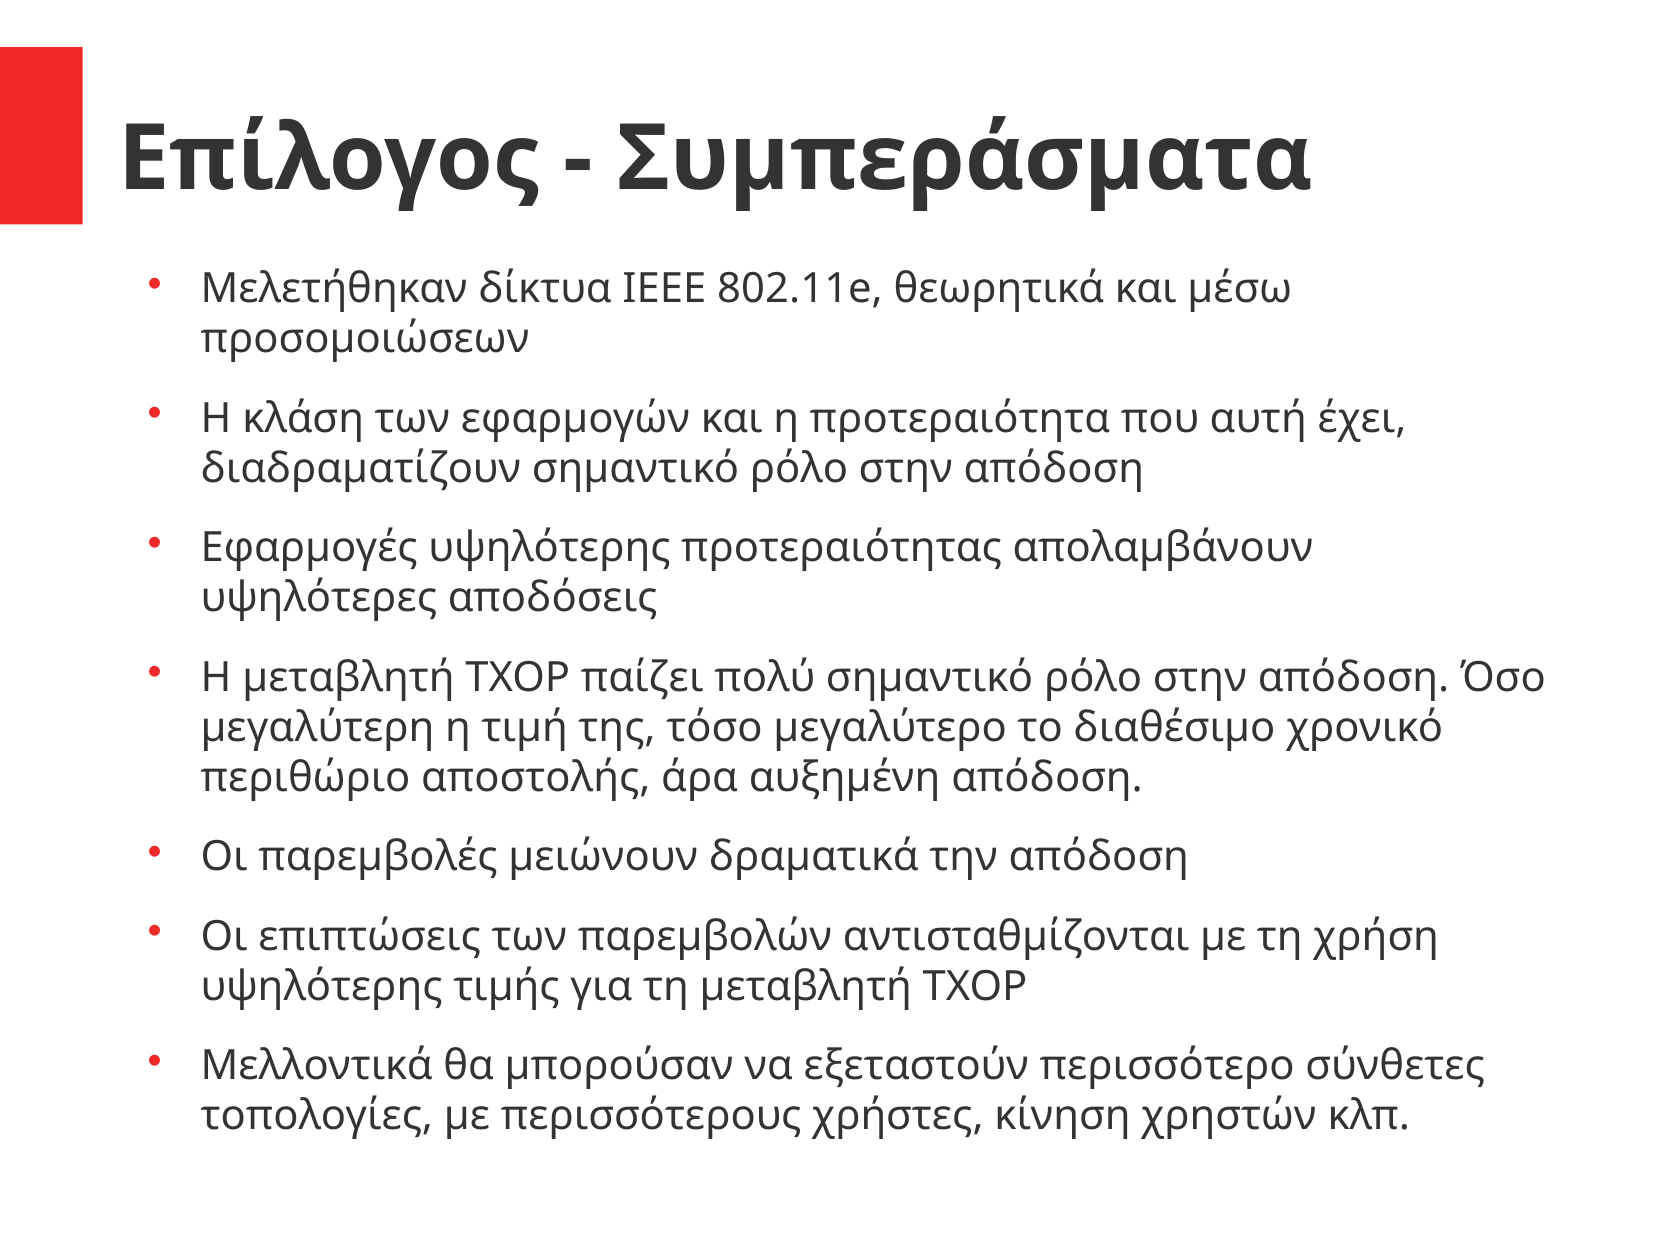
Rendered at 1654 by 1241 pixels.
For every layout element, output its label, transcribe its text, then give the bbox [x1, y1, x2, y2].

text_box Μελετήθηκαν δίκτυα ΙΕΕΕ 802.11e, θεωρητικά και μέσω προσομοιώσεων Η κλάση των εφαρμογών και η προτεραιότητα που αυτή έχει, διαδραματίζουν σημαντικό ρόλο στην απόδοση Εφαρμογές υψηλότερης προτεραιότητας απολαμβάνουν υψηλότερες αποδόσεις Η μεταβλητή TXOP παίζει πολύ σημαντικό ρόλο στην απόδοση. Όσο μεγαλύτερη η τιμή της, τόσο μεγαλύτερο το διαθέσιμο χρονικό περιθώριο αποστολής, άρα αυξημένη απόδοση. Οι παρεμβολές μειώνουν δραματικά την απόδοση Οι επιπτώσεις των παρεμβολών αντισταθμίζονται με τη χρήση υψηλότερης τιμής για τη μεταβλητή TXOP Μελλοντικά θα μπορούσαν να εξεταστούν περισσότερο σύνθετες τοπολογίες, με περισσότερους χρήστες, κίνηση χρηστών κλπ. [129, 260, 1548, 981]
text_box Επίλογος - Συμπεράσματα [118, 49, 1571, 257]
